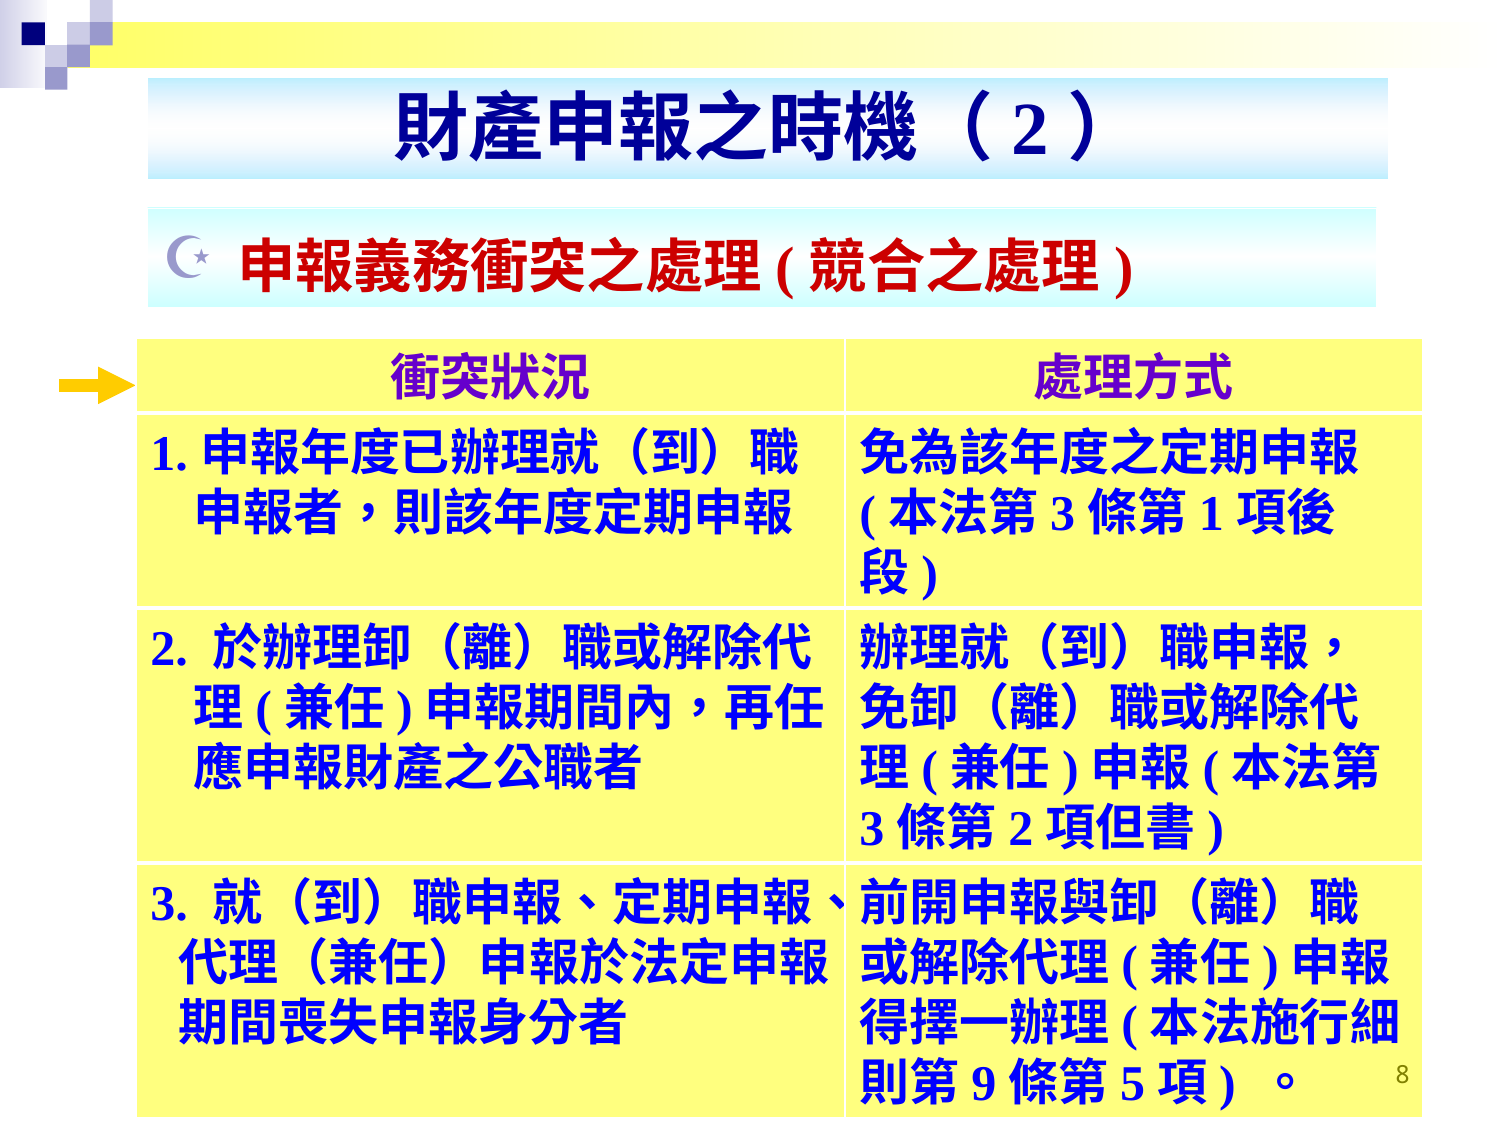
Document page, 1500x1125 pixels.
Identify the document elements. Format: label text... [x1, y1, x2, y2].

table_cell 2. 於辦理卸（離）職或解除代理(兼任)申報期間內，再任應申報財產之公職者 [137, 610, 844, 861]
text_box 財產申報之時機（2） [147, 78, 1389, 180]
text_box <編號> [431, 22, 436, 67]
text_box 申報義務衝突之處理(競合之處理) [147, 207, 1377, 308]
table_cell 前開申報與卸（離）職或解除代理(兼任)申報得擇一辦理(本法施行細則第9條第5項) 。 [846, 865, 1422, 1117]
table_cell 3. 就（到）職申報、定期申報、代理（兼任）申報於法定申報期間喪失申報身分者 [137, 865, 844, 1117]
table_cell 免為該年度之定期申報(本法第3條第1項後段) [846, 415, 1422, 606]
table_cell 1.申報年度已辦理就（到）職申報者，則該年度定期申報 [137, 415, 844, 606]
table_header 處理方式 [846, 339, 1422, 411]
table_header 衝突狀況 [137, 339, 844, 411]
table_cell 辦理就（到）職申報，免卸（離）職或解除代理(兼任)申報(本法第3條第2項但書) [846, 610, 1422, 861]
table_cell 楊小琳 [291, 22, 295, 67]
